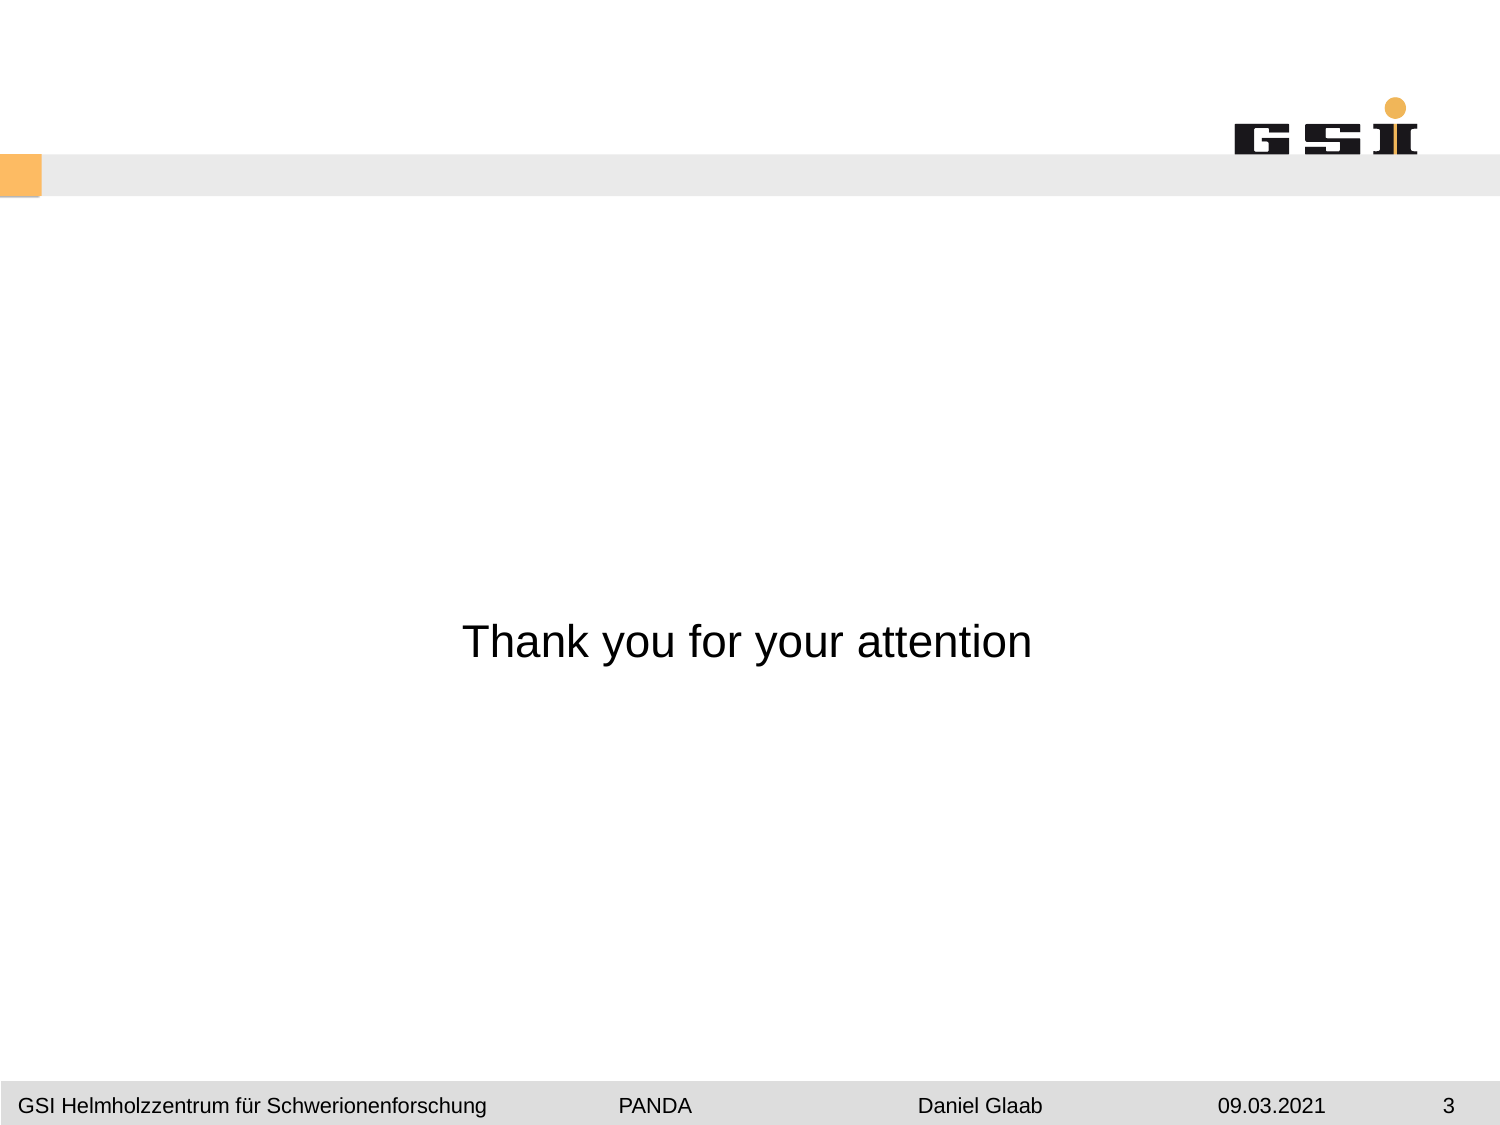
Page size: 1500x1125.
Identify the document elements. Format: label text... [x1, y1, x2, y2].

text_box [0, 1080, 1500, 1125]
text_box Thank you for your attention [3, 238, 1500, 1063]
text_box GSI Helmholzzentrum für Schwerionenforschung PANDA Daniel Glaab 09.03.2021 3 [3, 1086, 1489, 1125]
picture [1233, 95, 1419, 154]
